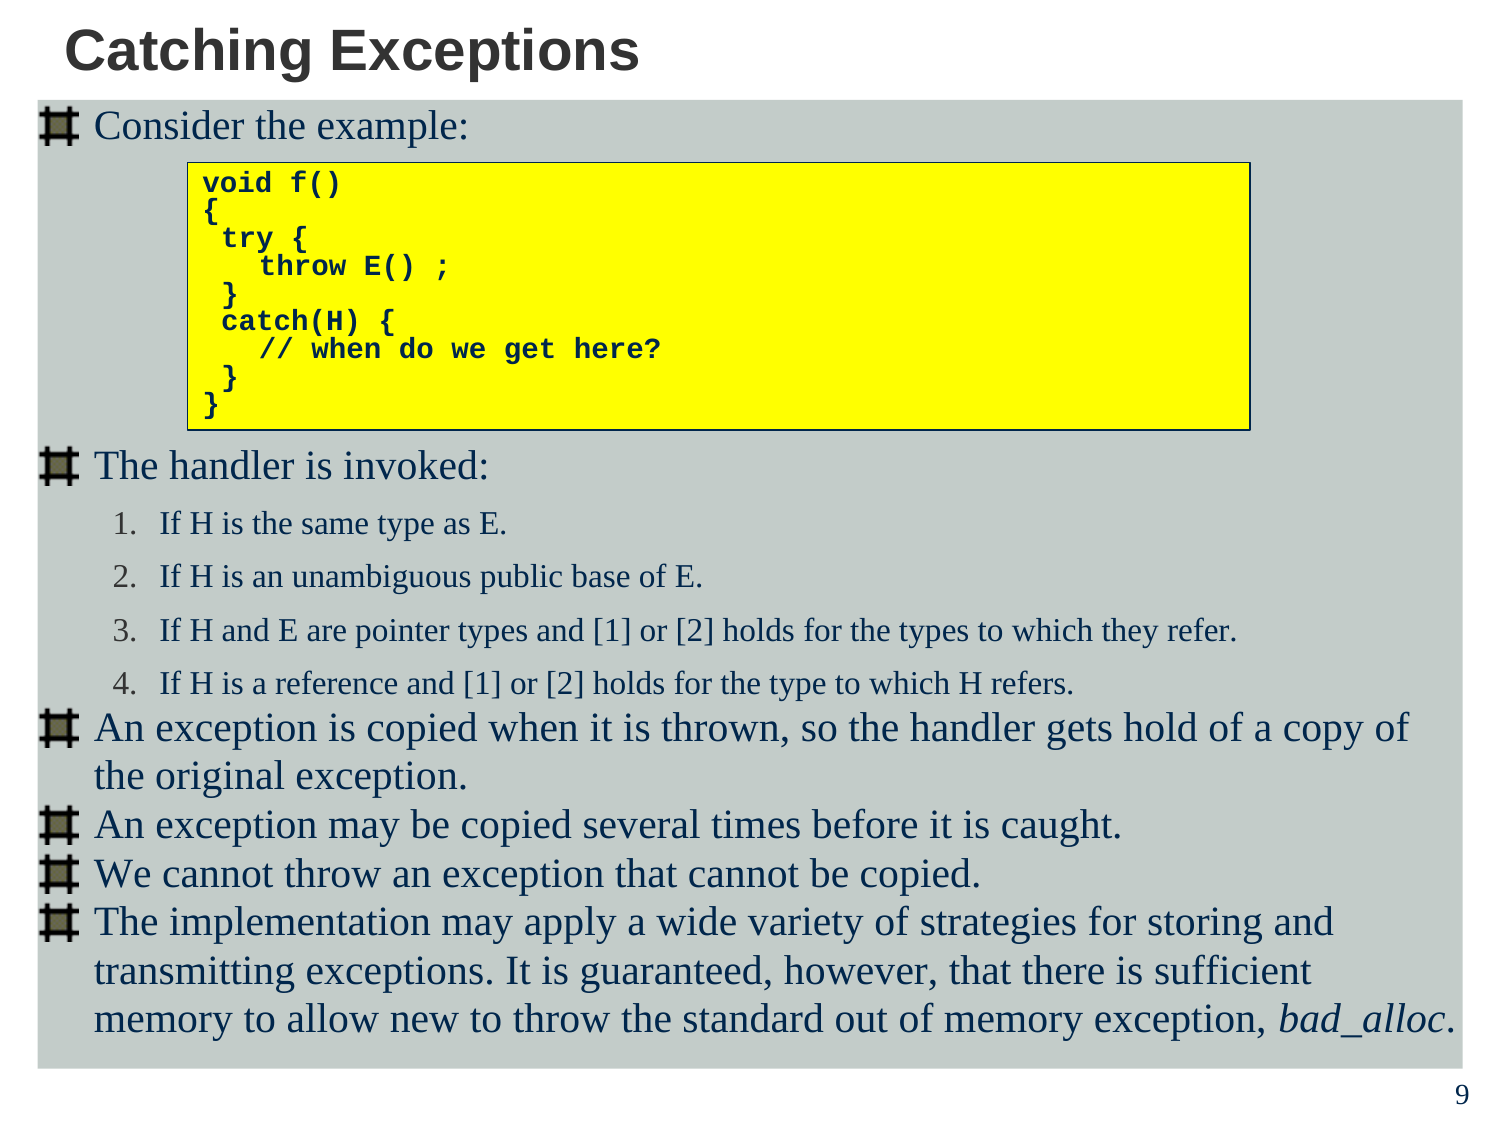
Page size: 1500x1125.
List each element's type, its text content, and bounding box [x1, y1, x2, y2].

text_box void f() { try { throw E() ; } catch(H) { // when do we get here? } } [187, 162, 1251, 437]
title Catching Exceptions [50, 0, 1450, 91]
list Consider the example: The handler is invoked: If H is the same type as E. If H is an unambiguous public base of E. If H and E are pointer types and [1] or [2] holds for the types to which they refer. If H is a reference and [1] or [2] holds for the type to which H refers. An exception is copied when it is thrown, so the handler gets hold of a copy of the original exception. An exception may be copied several times before it is caught. We cannot throw an exception that cannot be copied. The implementation may apply a wide variety of strategies for storing and transmitting exceptions. It is guaranteed, however, that there is sufficient memory to allow new to throw the standard out of memory exception, bad_alloc. [37, 99, 1463, 1069]
